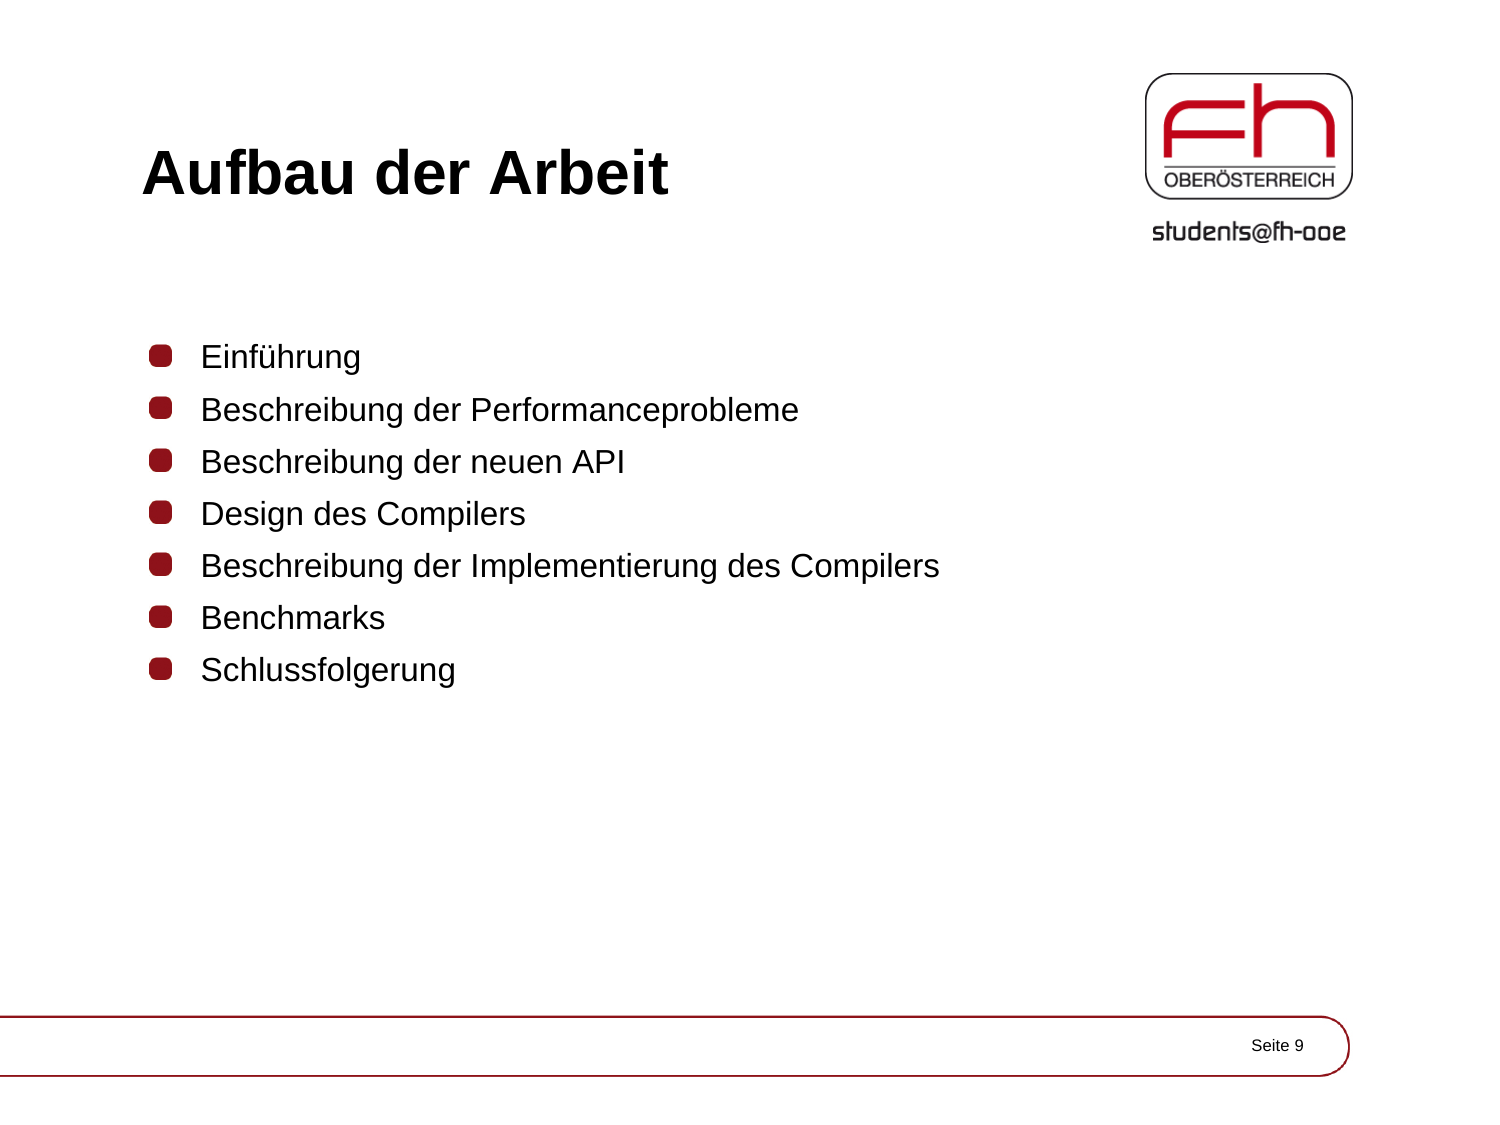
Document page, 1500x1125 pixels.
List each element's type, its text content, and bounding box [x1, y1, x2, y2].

text_box Seite <number> [991, 1027, 1304, 1063]
title Aufbau der Arbeit [141, 66, 1108, 208]
list Einführung Beschreibung der Performanceprobleme Beschreibung der neuen API Design des Compilers Beschreibung der Implementierung des Compilers Benchmarks Schlussfolgerung [129, 283, 1344, 1022]
picture [1145, 73, 1353, 243]
picture [0, 1012, 1353, 1080]
